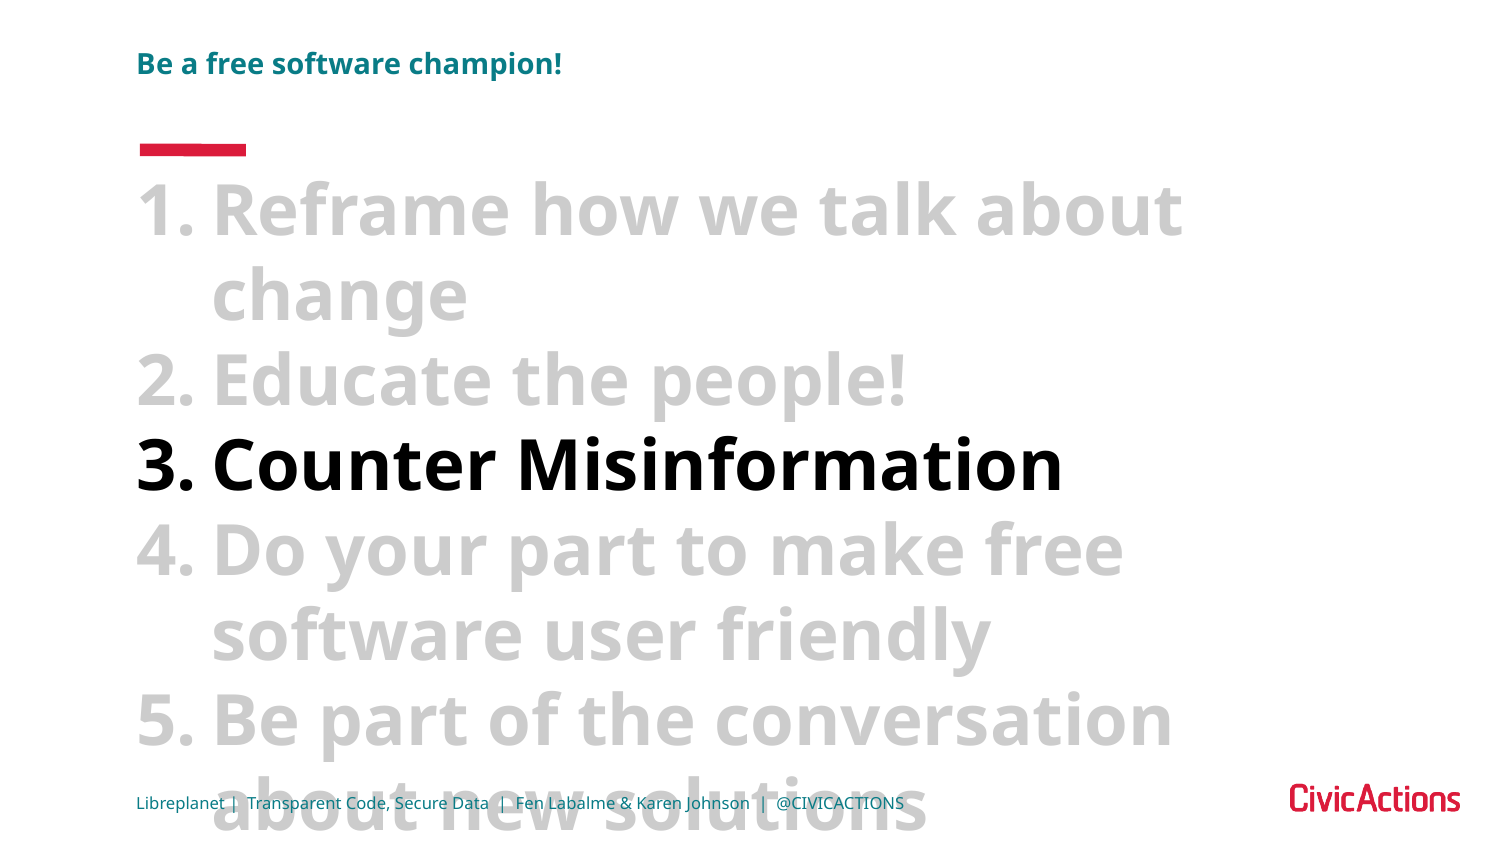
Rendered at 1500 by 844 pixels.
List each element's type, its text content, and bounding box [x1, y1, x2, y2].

text_box Libreplanet | Transparent Code, Secure Data | Fen Labalme & Karen Johnson | @CIVICACTIONS [121, 778, 1467, 817]
title Be a free software champion! [121, 30, 1375, 112]
list Reframe how we talk about change Educate the people! Counter Misinformation Do your part to make free software user friendly Be part of the conversation about new solutions [121, 150, 1375, 750]
